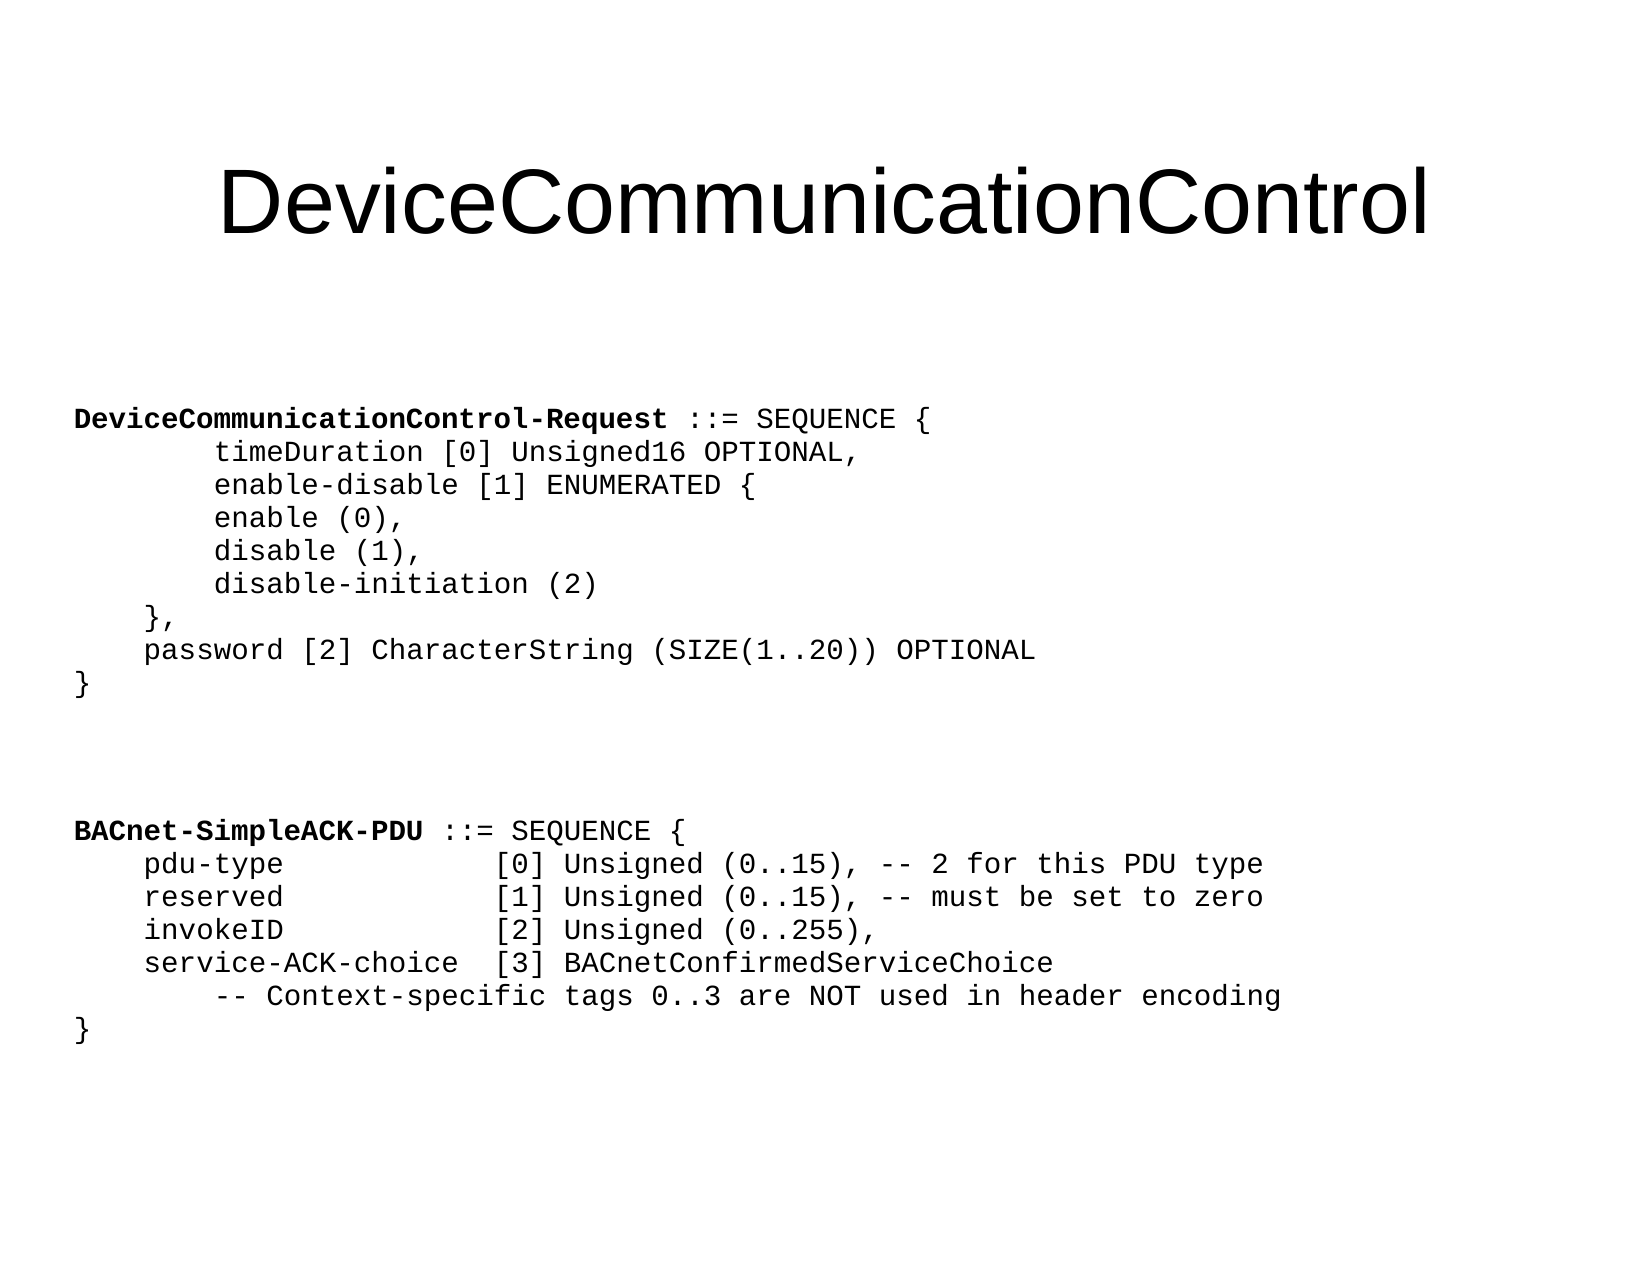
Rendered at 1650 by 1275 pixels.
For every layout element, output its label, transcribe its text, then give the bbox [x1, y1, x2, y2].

text_box DeviceCommunicationControl-Request ::= SEQUENCE { timeDuration [0] Unsigned16 OPTIONAL, enable-disable [1] ENUMERATED { enable (0), disable (1), disable-initiation (2) }, password [2] CharacterString (SIZE(1..20)) OPTIONAL } [59, 396, 1591, 695]
title DeviceCommunicationControl [135, 105, 1515, 299]
text_box BACnet-SimpleACK-PDU ::= SEQUENCE { pdu-type [0] Unsigned (0..15), -- 2 for this PDU type reserved [1] Unsigned (0..15), -- must be set to zero invokeID [2] Unsigned (0..255), service-ACK-choice [3] BACnetConfirmedServiceChoice -- Context-specific tags 0..3 are NOT used in header encoding } [59, 809, 1591, 1118]
